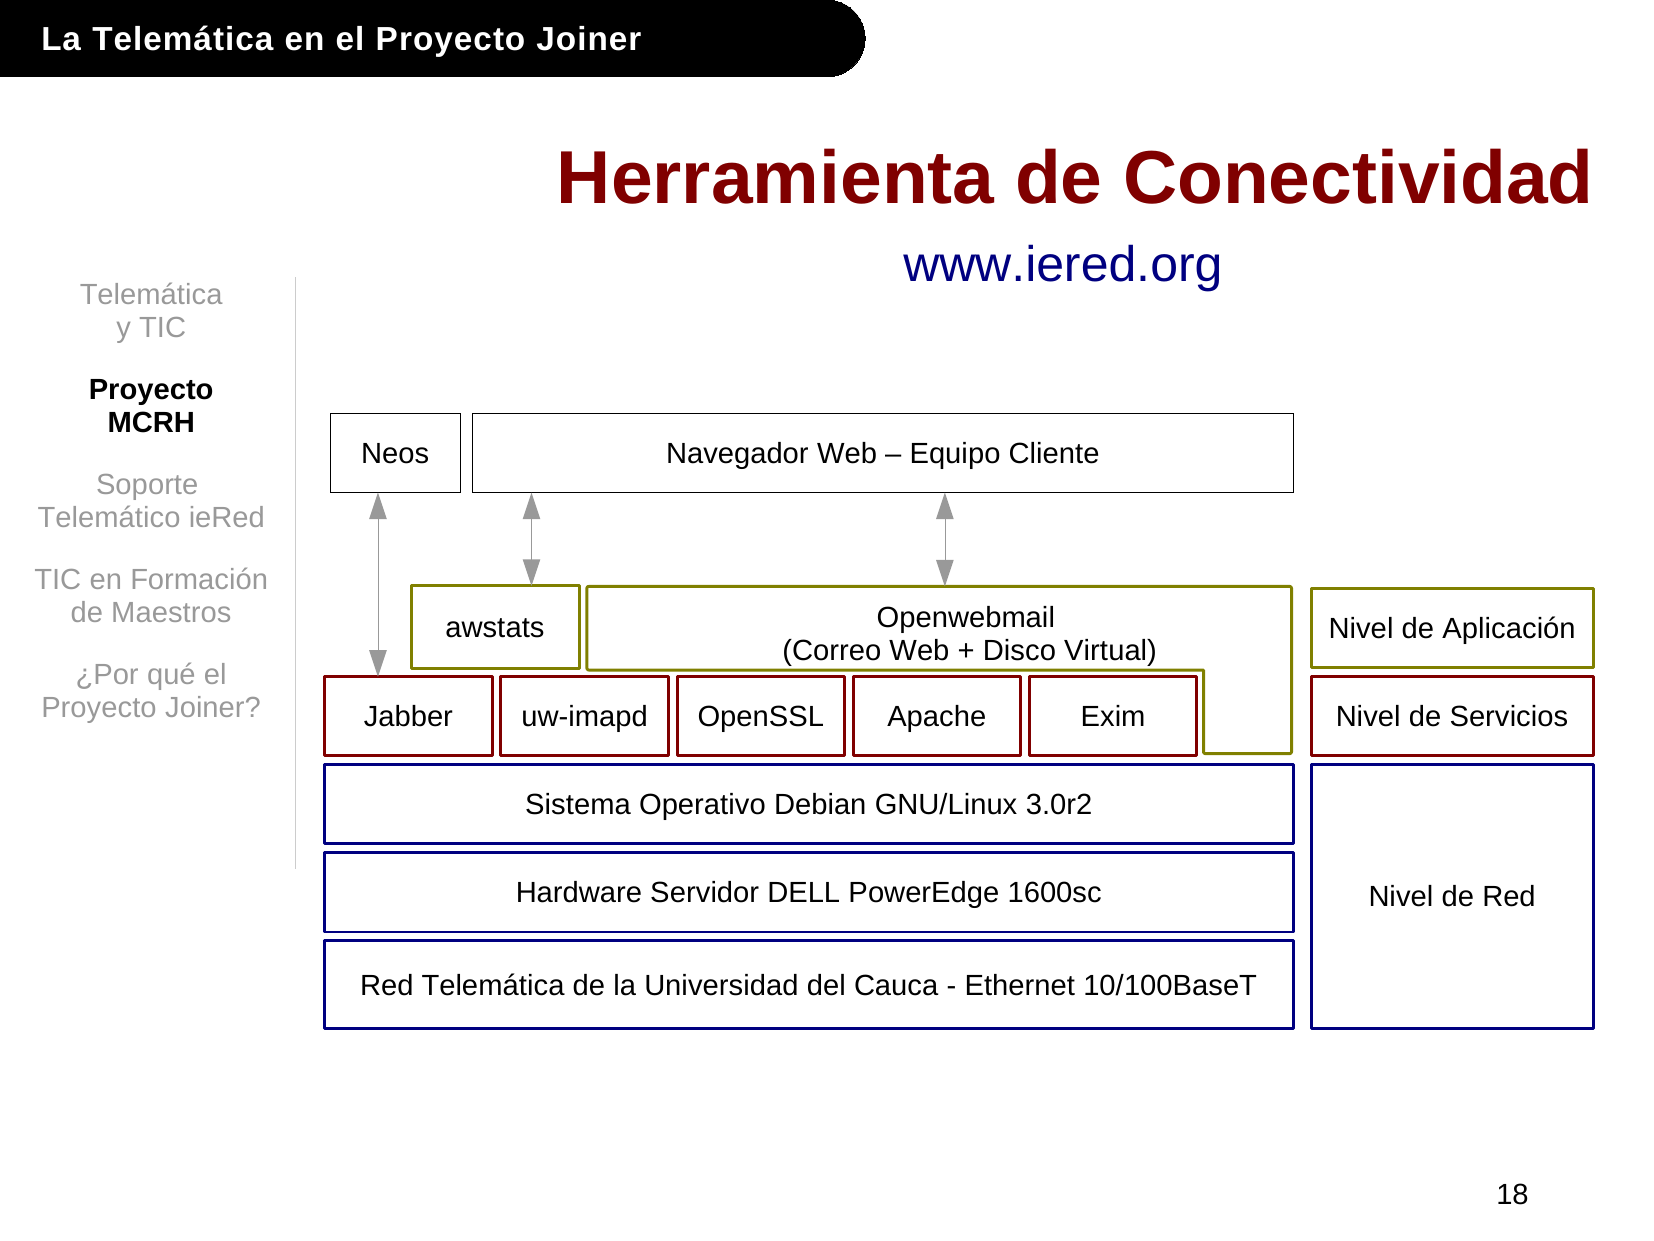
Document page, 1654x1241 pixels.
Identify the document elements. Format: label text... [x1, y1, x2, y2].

text_box awstats [411, 585, 580, 669]
text_box Neos [330, 413, 461, 493]
text_box Openwebmail (Correo Web + Disco Virtual) [691, 600, 1249, 674]
text_box Sistema Operativo Debian GNU/Linux 3.0r2 [324, 764, 1294, 844]
text_box Nivel de Aplicación [1311, 588, 1594, 668]
text_box Nivel de Servicios [1311, 676, 1594, 756]
text_box OpenSSL [677, 676, 845, 756]
title Herramienta de Conectividad [118, 118, 1595, 237]
text_box Navegador Web – Equipo Cliente [472, 413, 1294, 493]
text_box [586, 586, 1292, 754]
list Telemática y TIC Proyecto MCRH Soporte Telemático ieRed TIC en Formación de Maestros ¿Por qué el Proyecto Joiner? [18, 277, 285, 862]
text_box Exim [1029, 676, 1197, 756]
text_box uw-imapd [500, 676, 669, 756]
text_box Red Telemática de la Universidad del Cauca - Ethernet 10/100BaseT [324, 940, 1294, 1029]
text_box Hardware Servidor DELL PowerEdge 1600sc [324, 852, 1294, 933]
text_box Apache [853, 676, 1021, 756]
text_box Nivel de Red [1311, 764, 1594, 1029]
text_box Jabber [324, 676, 493, 756]
text_box www.iered.org [738, 236, 1388, 296]
